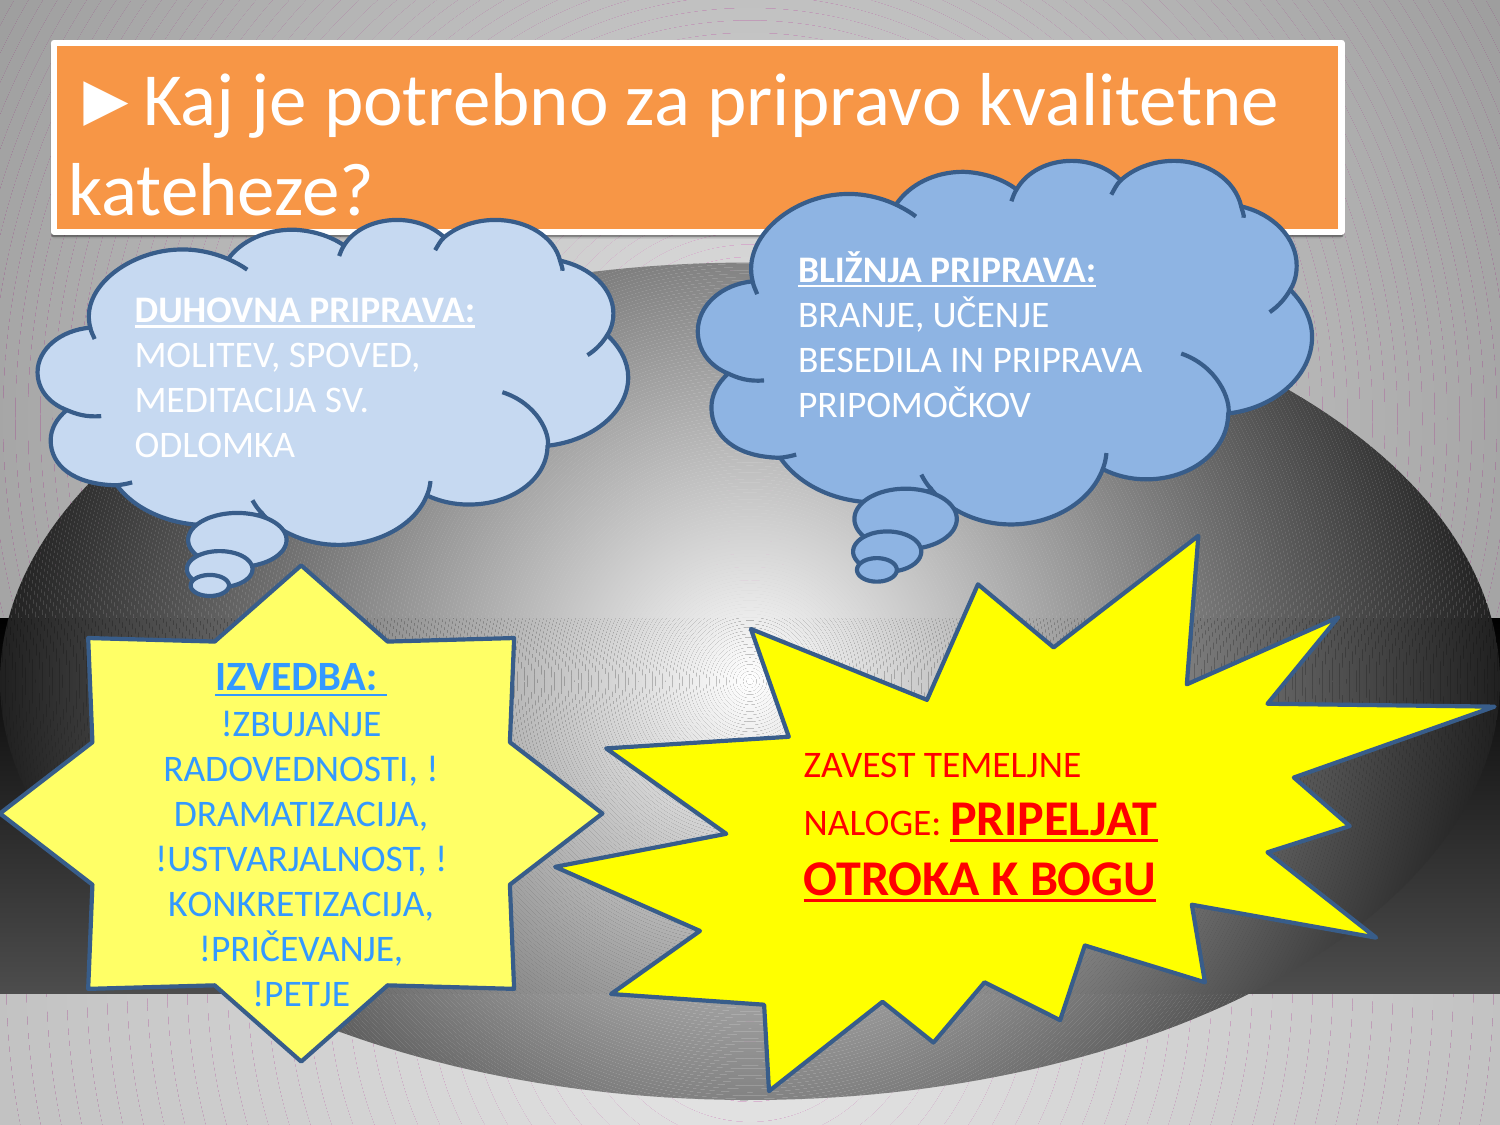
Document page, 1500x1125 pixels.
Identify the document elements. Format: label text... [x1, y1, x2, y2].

text_box DUHOVNA PRIPRAVA: MOLITEV, SPOVED, MEDITACIJA SV. ODLOMKA [37, 219, 629, 596]
text_box BLIŽNJA PRIPRAVA: BRANJE, UČENJE BESEDILA IN PRIPRAVA PRIPOMOČKOV [697, 160, 1313, 582]
text_box ►Kaj je potrebno za pripravo kvalitetne kateheze? [53, 42, 1342, 232]
text_box IZVEDBA: !ZBUJANJE RADOVEDNOSTI, !DRAMATIZACIJA, !USTVARJALNOST, !KONKRETIZACIJA, !PRIČEVANJE, !PETJE [0, 565, 603, 1062]
text_box ZAVEST TEMELJNE NALOGE: PRIPELJAT OTROKA K BOGU [555, 535, 1495, 1092]
